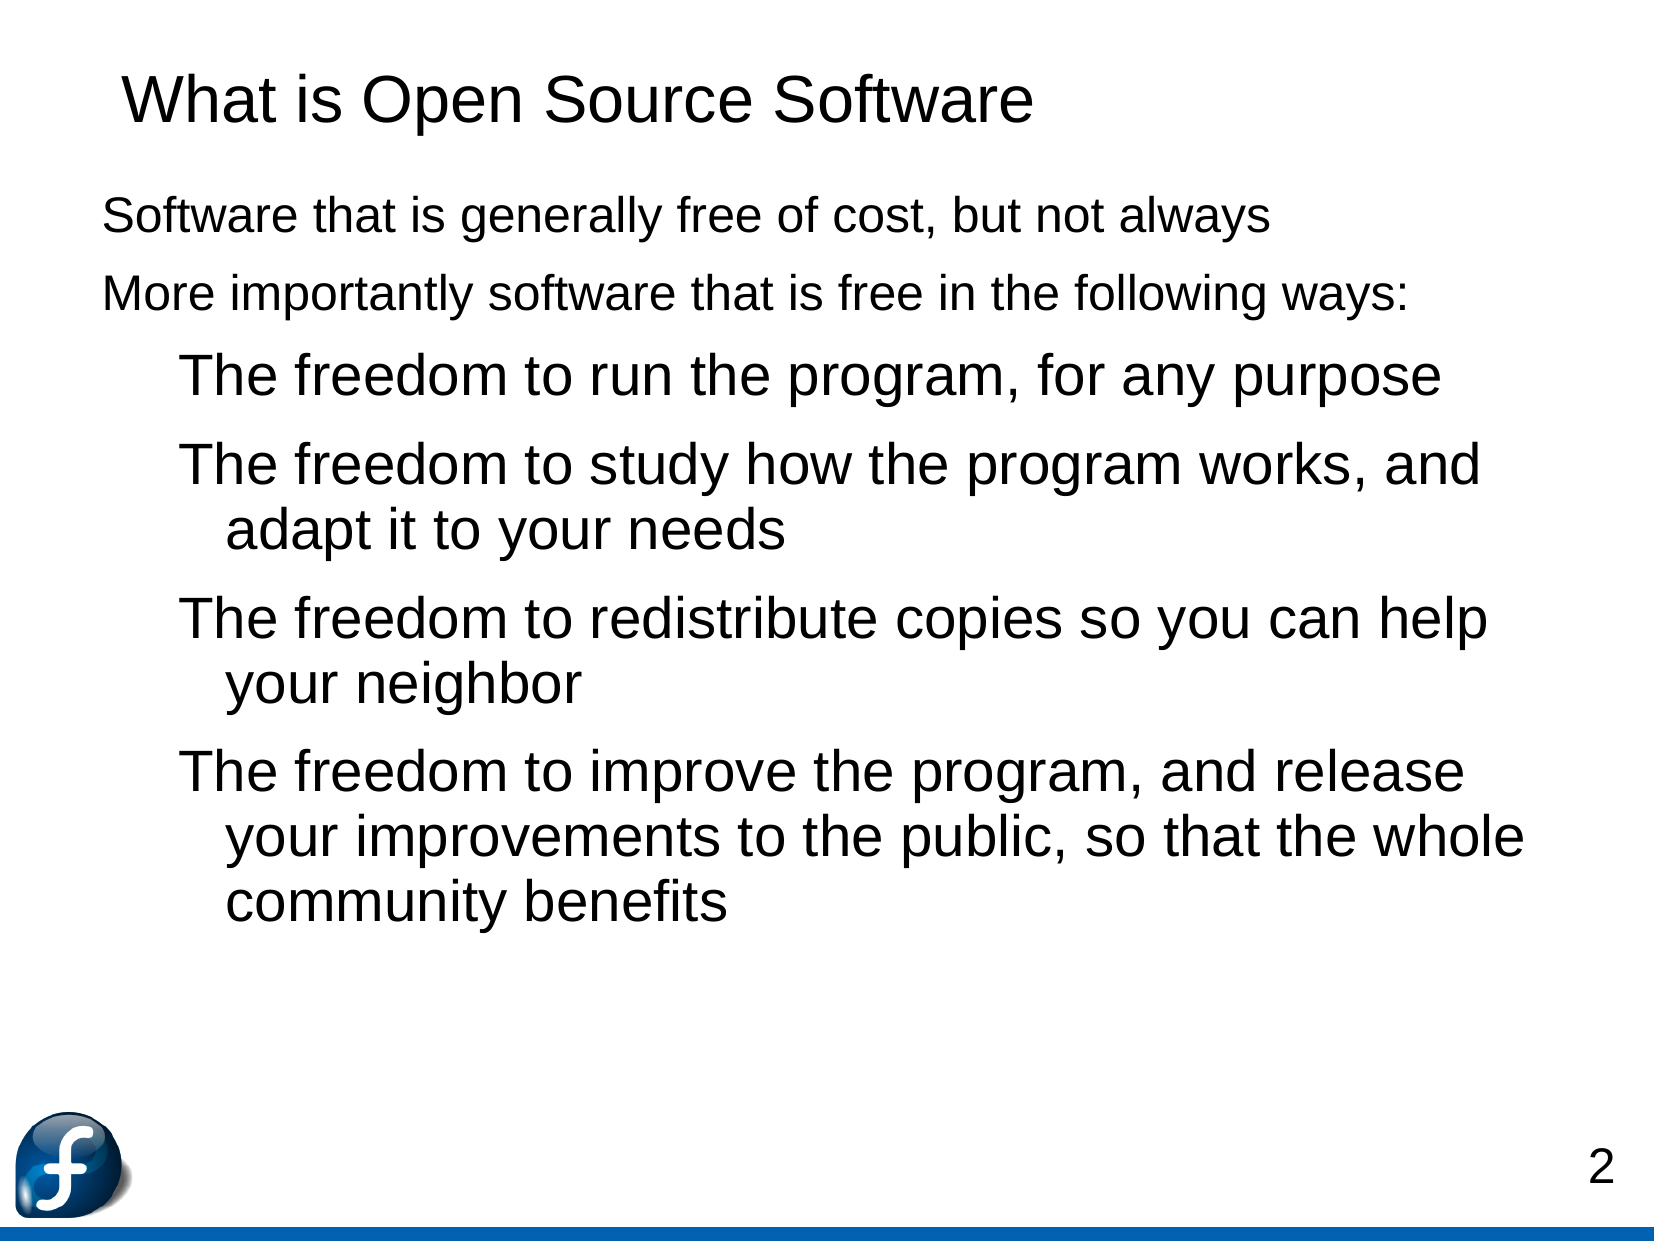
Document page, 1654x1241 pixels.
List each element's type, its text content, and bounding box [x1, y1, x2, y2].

list Software that is generally free of cost, but not always More importantly software that is free in the following ways: The freedom to run the program, for any purpose The freedom to study how the program works, and adapt it to your needs The freedom to redistribute copies so you can help your neighbor The freedom to improve the program, and release your improvements to the public, so that the whole community benefits [83, 187, 1538, 1126]
text_box <number> [1387, 1137, 1616, 1201]
title What is Open Source Software [121, 37, 1533, 161]
picture [11, 1105, 133, 1227]
